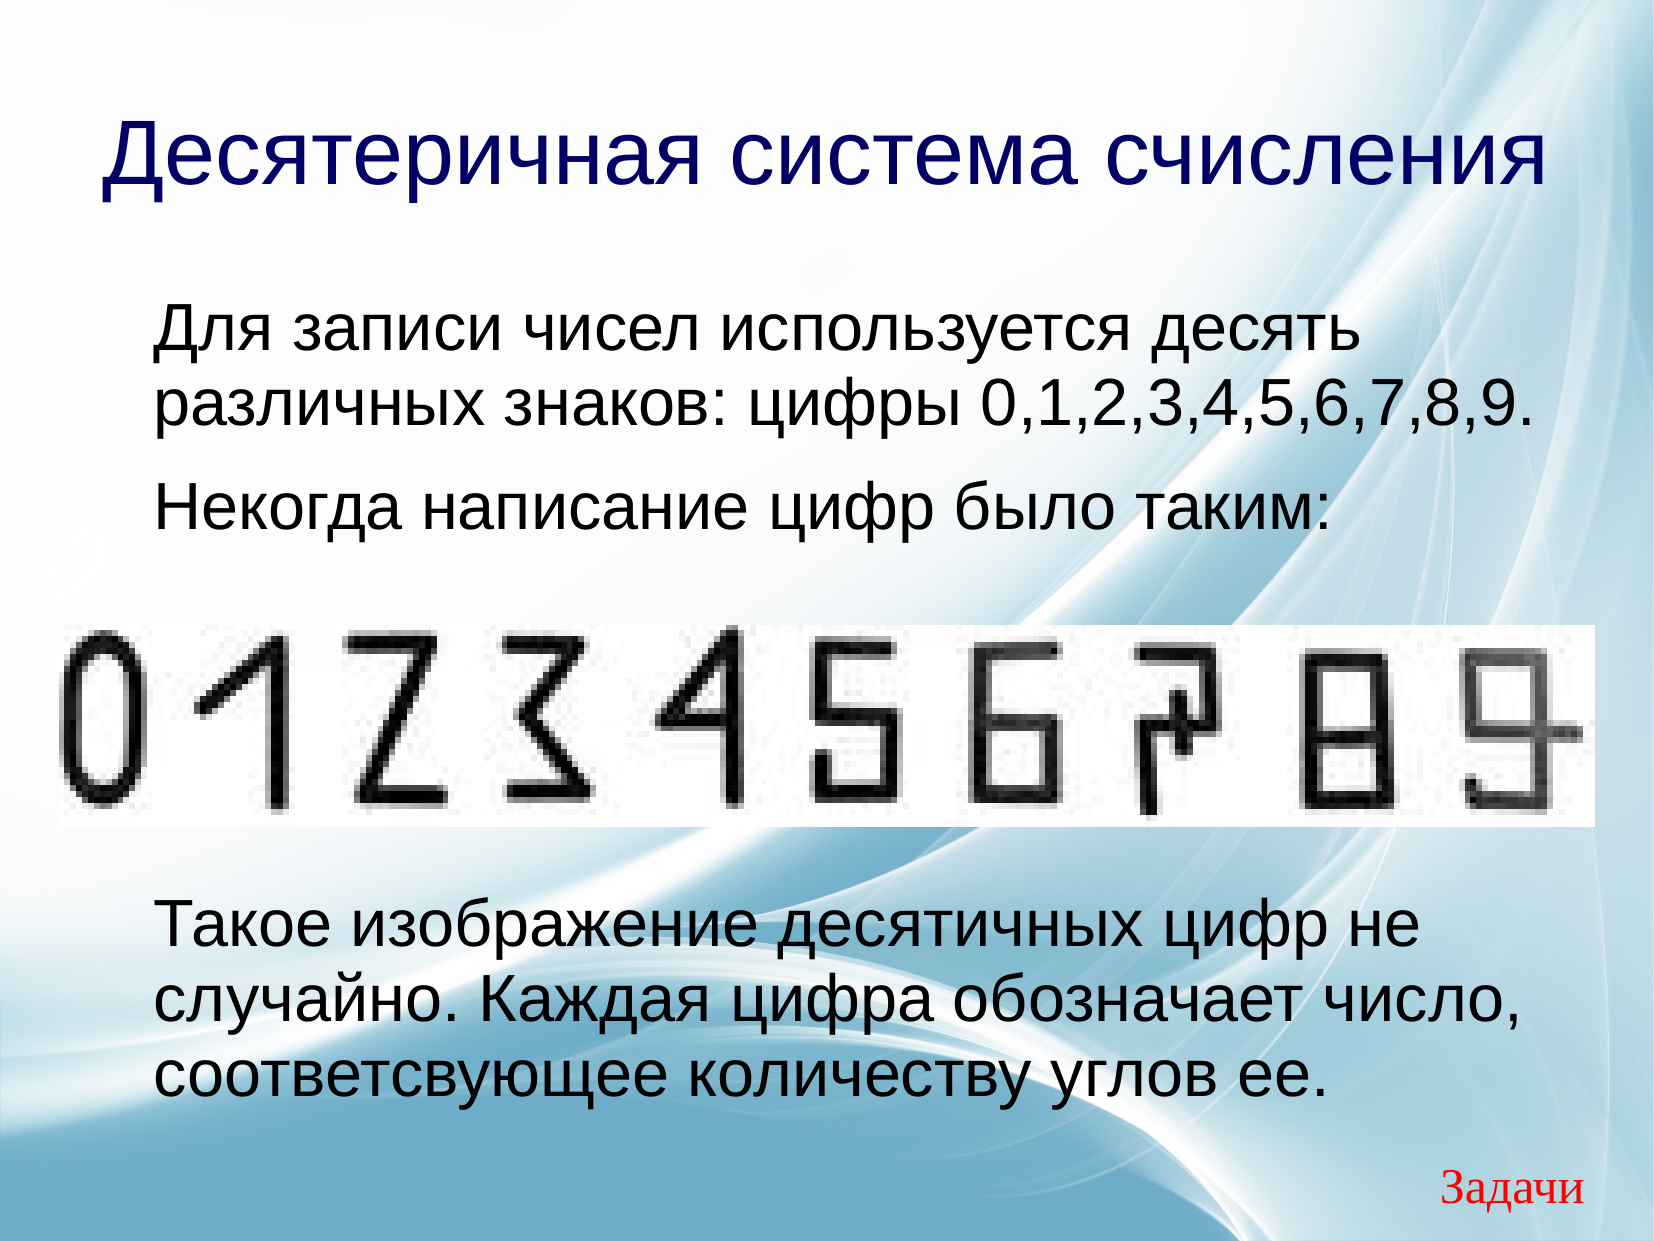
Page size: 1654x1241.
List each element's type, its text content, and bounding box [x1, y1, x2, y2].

text_box Задачи [1425, 1151, 1625, 1223]
list Для записи чисел используется десять различных знаков: цифры 0,1,2,3,4,5,6,7,8,9. Некогда написание цифр было таким: Такое изображение десятичных цифр не случайно. Каждая цифра обозначает число, соответсвующее количеству углов ее. [82, 290, 1571, 625]
list Для записи чисел используется десять различных знаков: цифры 0,1,2,3,4,5,6,7,8,9. Некогда написание цифр было таким: Такое изображение десятичных цифр не случайно. Каждая цифра обозначает число, соответсвующее количеству углов ее. [82, 827, 1571, 1111]
title Десятеричная система счисления [82, 49, 1571, 257]
picture [0, 0, 1654, 1241]
